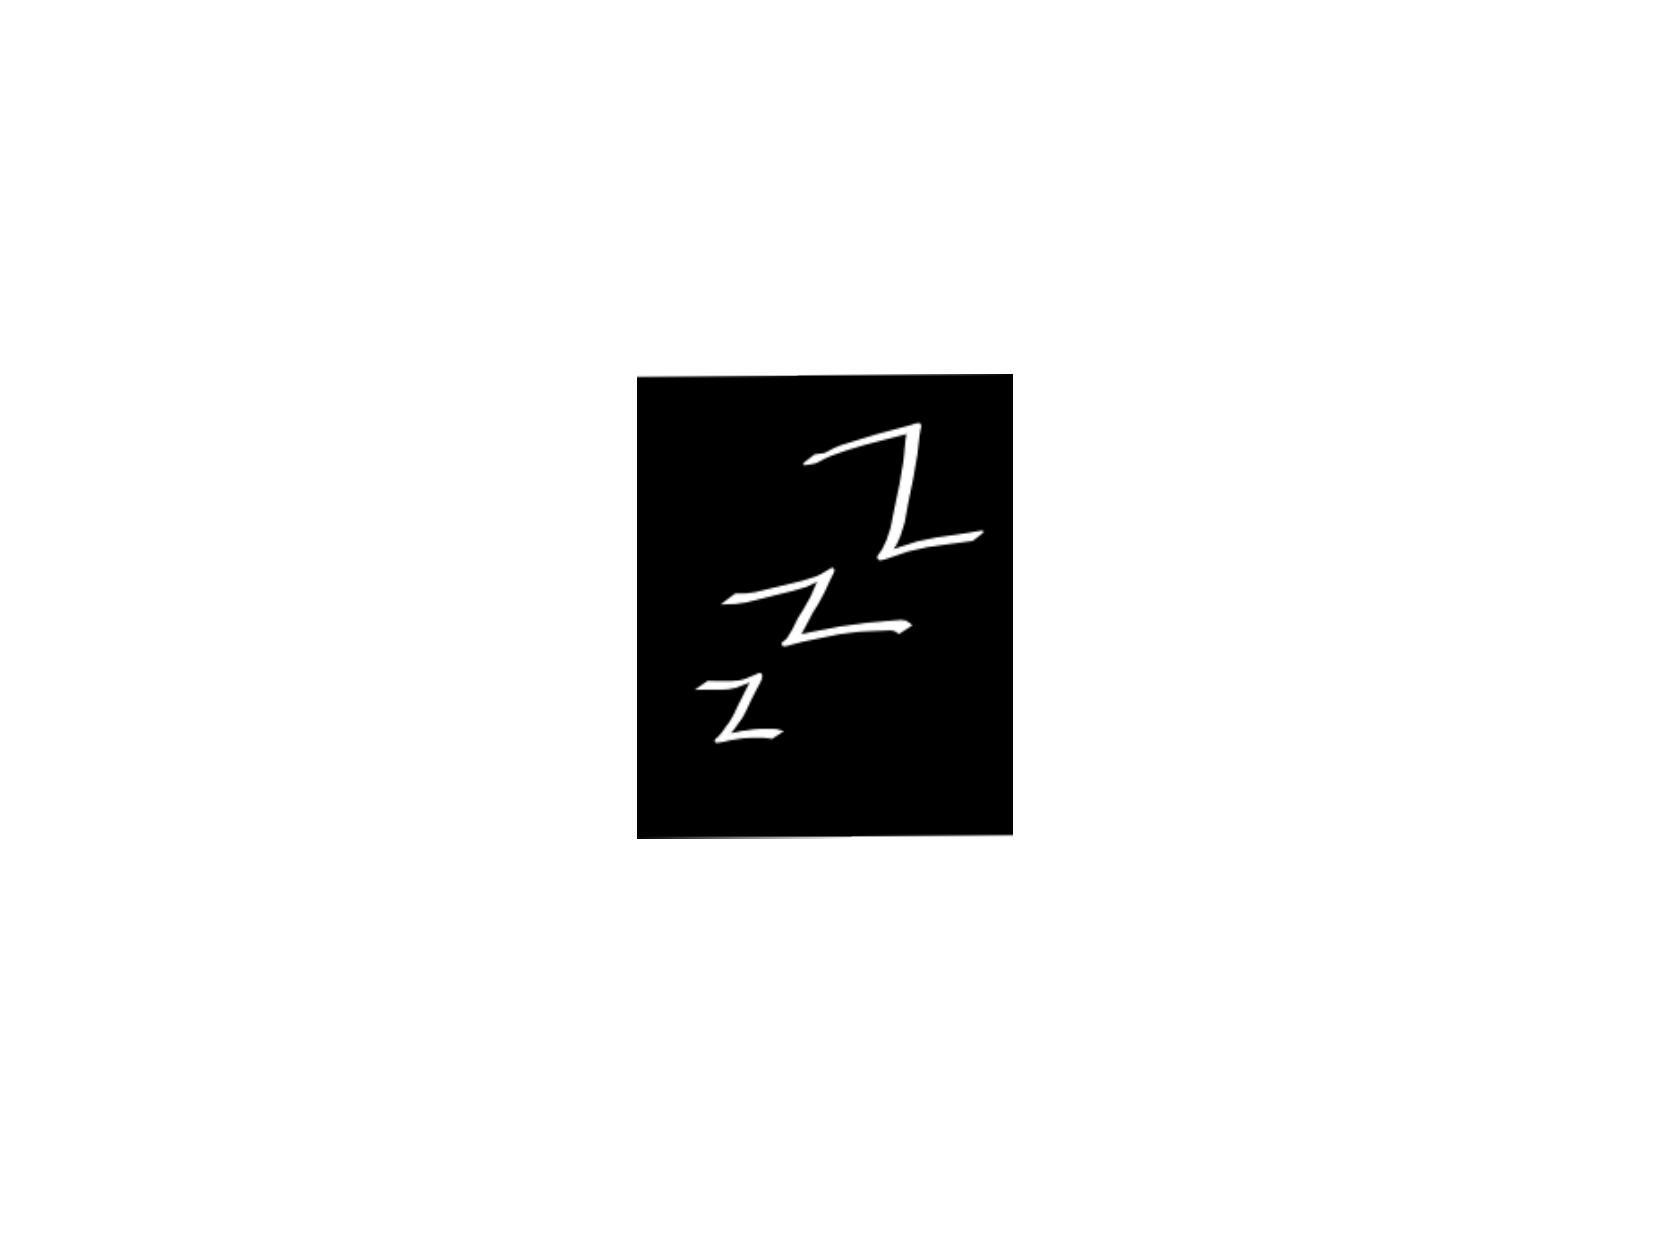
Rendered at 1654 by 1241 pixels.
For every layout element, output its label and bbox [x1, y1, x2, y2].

picture [637, 374, 1013, 839]
